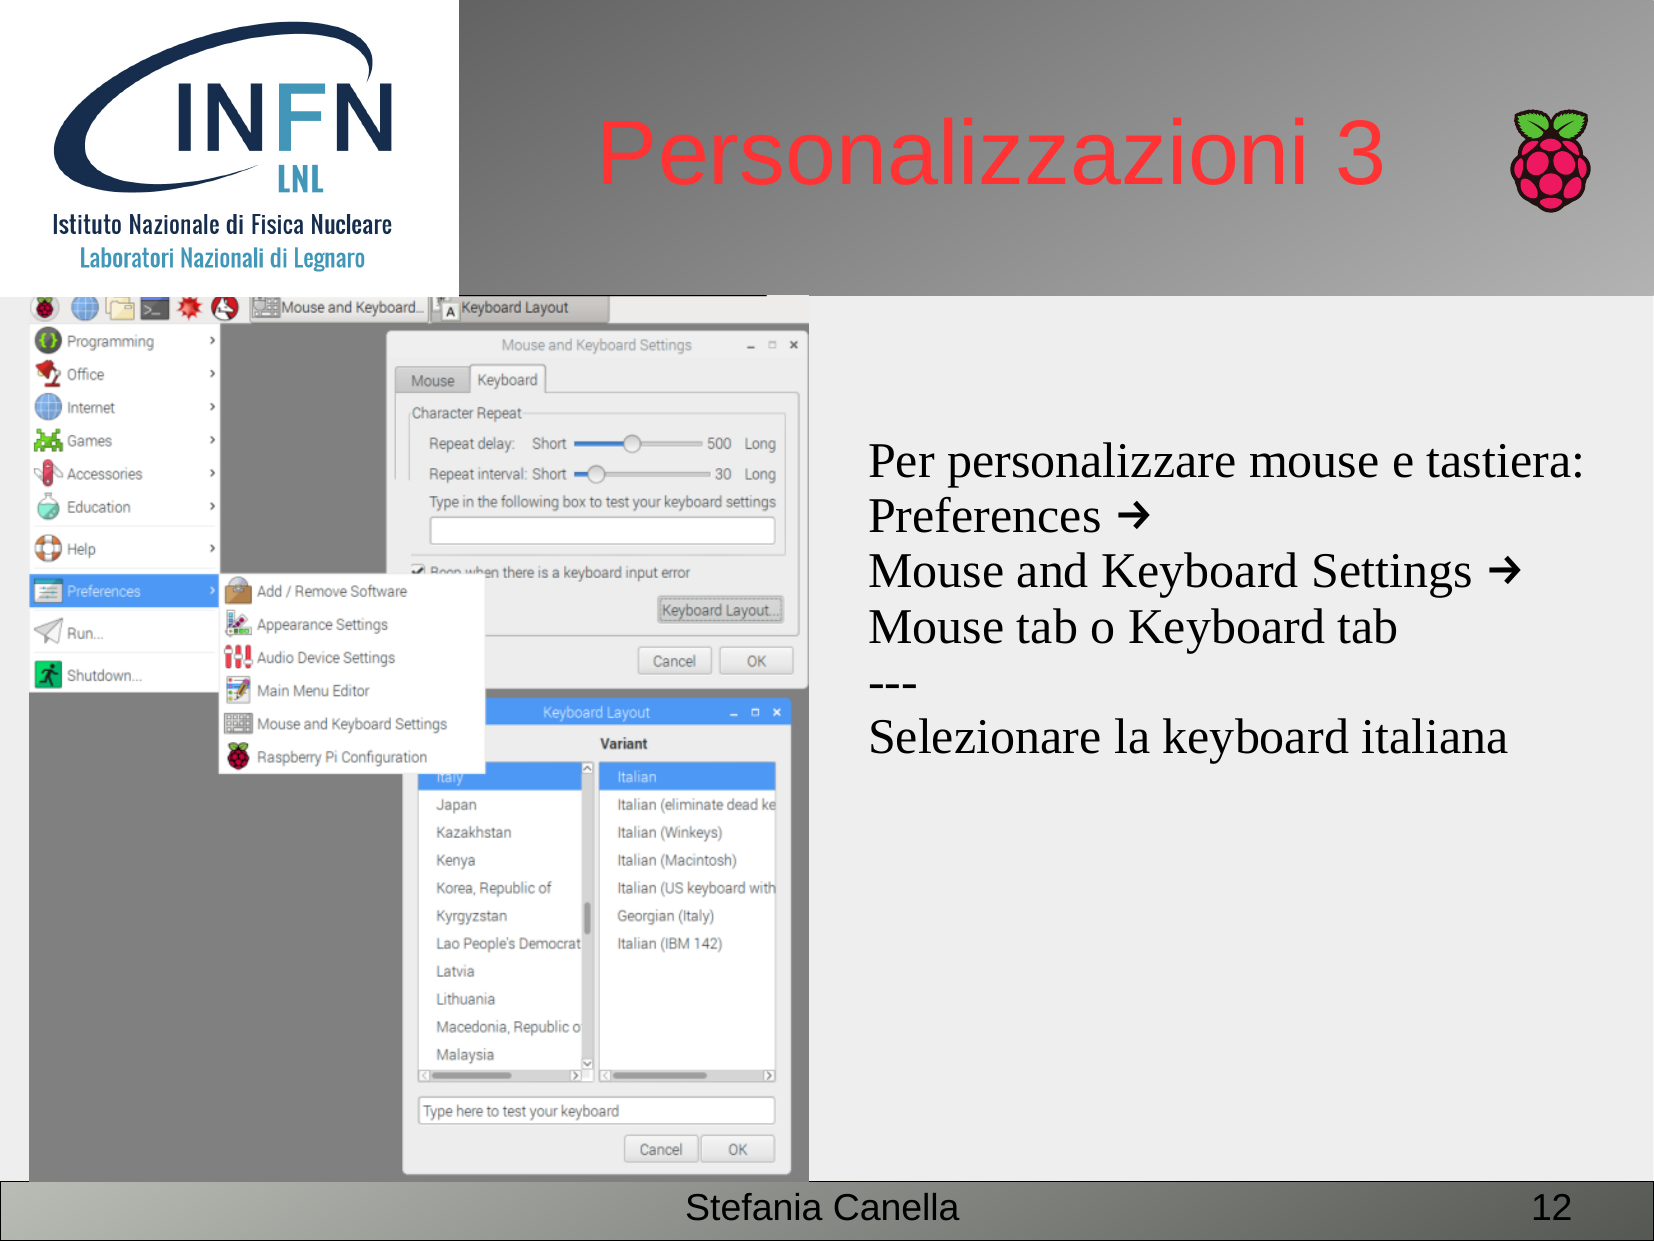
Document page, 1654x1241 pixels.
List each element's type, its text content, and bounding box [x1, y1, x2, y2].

title Personalizzazioni 3 [459, 49, 1571, 257]
text_box Stefania Canella [670, 1178, 984, 1241]
picture [0, 0, 809, 1182]
text_box <number> [1516, 1178, 1654, 1241]
subtitle Per personalizzare mouse e tastiera: Preferences → Mouse and Keyboard Settings → Mouse tab o Keyboard tab --- Selezionare la keyboard italiana [868, 415, 1647, 782]
text_box [0, 1181, 670, 1241]
text_box [984, 1181, 1516, 1241]
text_box [459, 0, 1654, 296]
